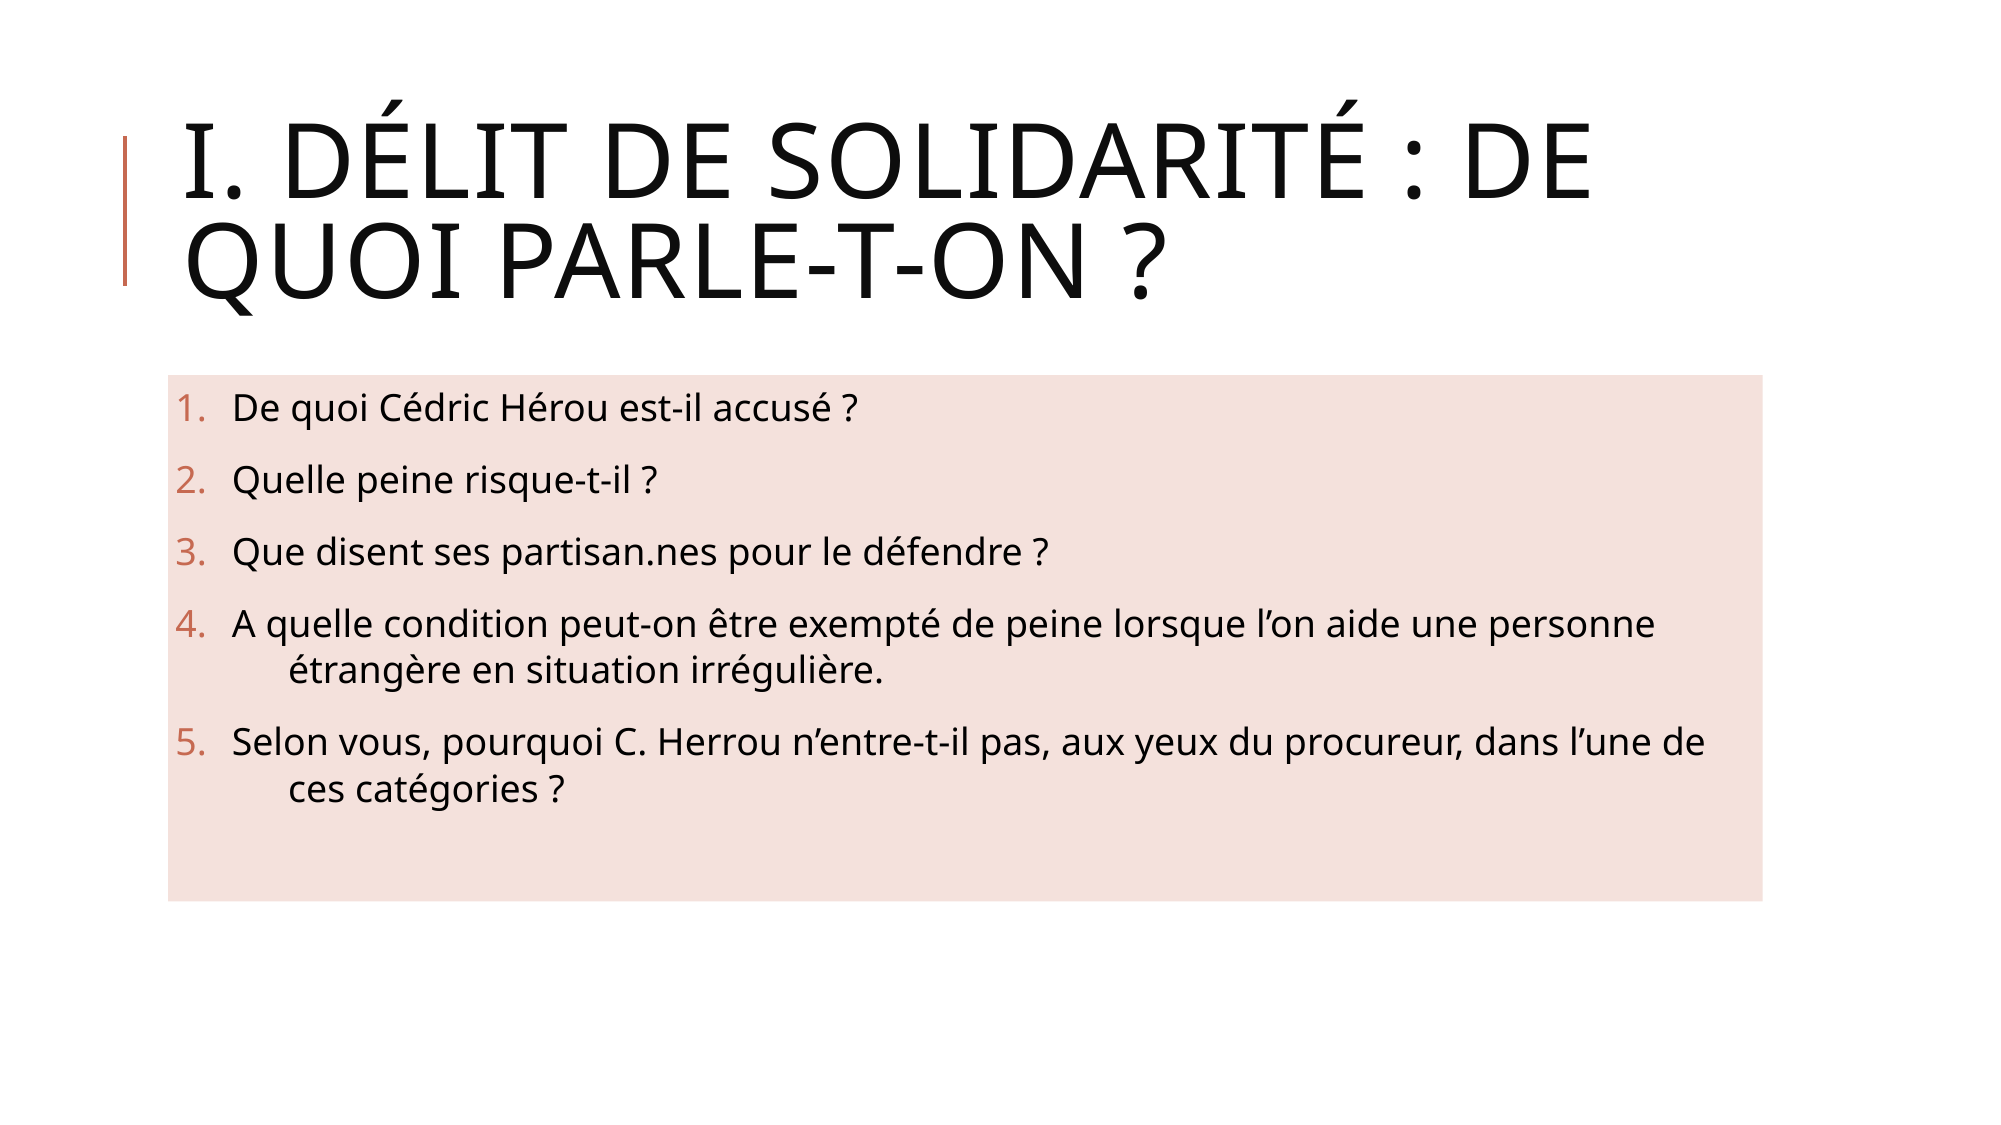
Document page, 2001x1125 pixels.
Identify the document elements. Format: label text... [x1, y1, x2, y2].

title I. Délit de solidarité : De quoi parle-t-on ? [168, 96, 1763, 343]
list De quoi Cédric Hérou est-il accusé ? Quelle peine risque-t-il ? Que disent ses partisan.nes pour le défendre ? A quelle condition peut-on être exempté de peine lorsque l’on aide une personne étrangère en situation irrégulière. Selon vous, pourquoi C. Herrou n’entre-t-il pas, aux yeux du procureur, dans l’une de ces catégories ? [168, 375, 1763, 902]
